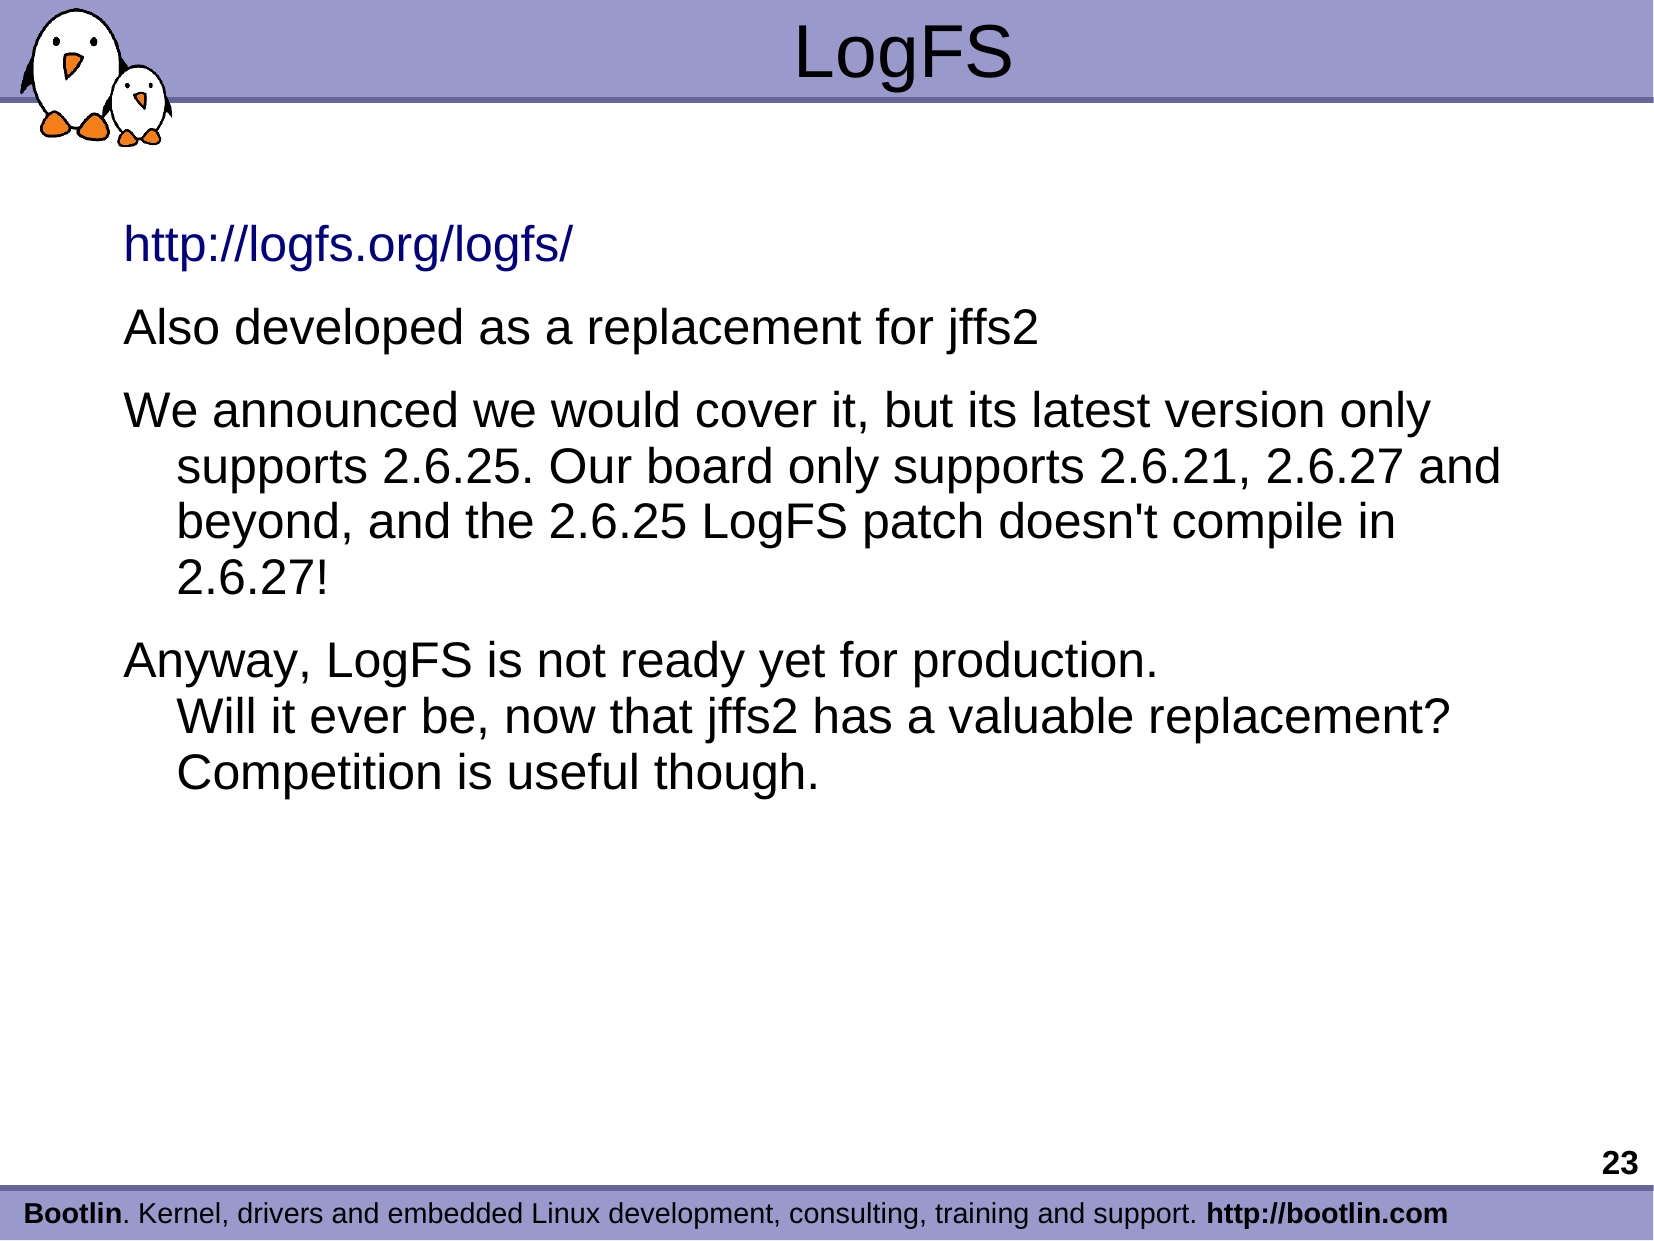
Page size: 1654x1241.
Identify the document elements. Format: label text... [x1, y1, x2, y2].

title LogFS [178, 5, 1631, 97]
list http://logfs.org/logfs/ Also developed as a replacement for jffs2 We announced we would cover it, but its latest version only supports 2.6.25. Our board only supports 2.6.21, 2.6.27 and beyond, and the 2.6.25 LogFS patch doesn't compile in 2.6.27! Anyway, LogFS is not ready yet for production. Will it ever be, now that jffs2 has a valuable replacement? Competition is useful though. [105, 216, 1518, 1066]
picture [20, 8, 172, 147]
